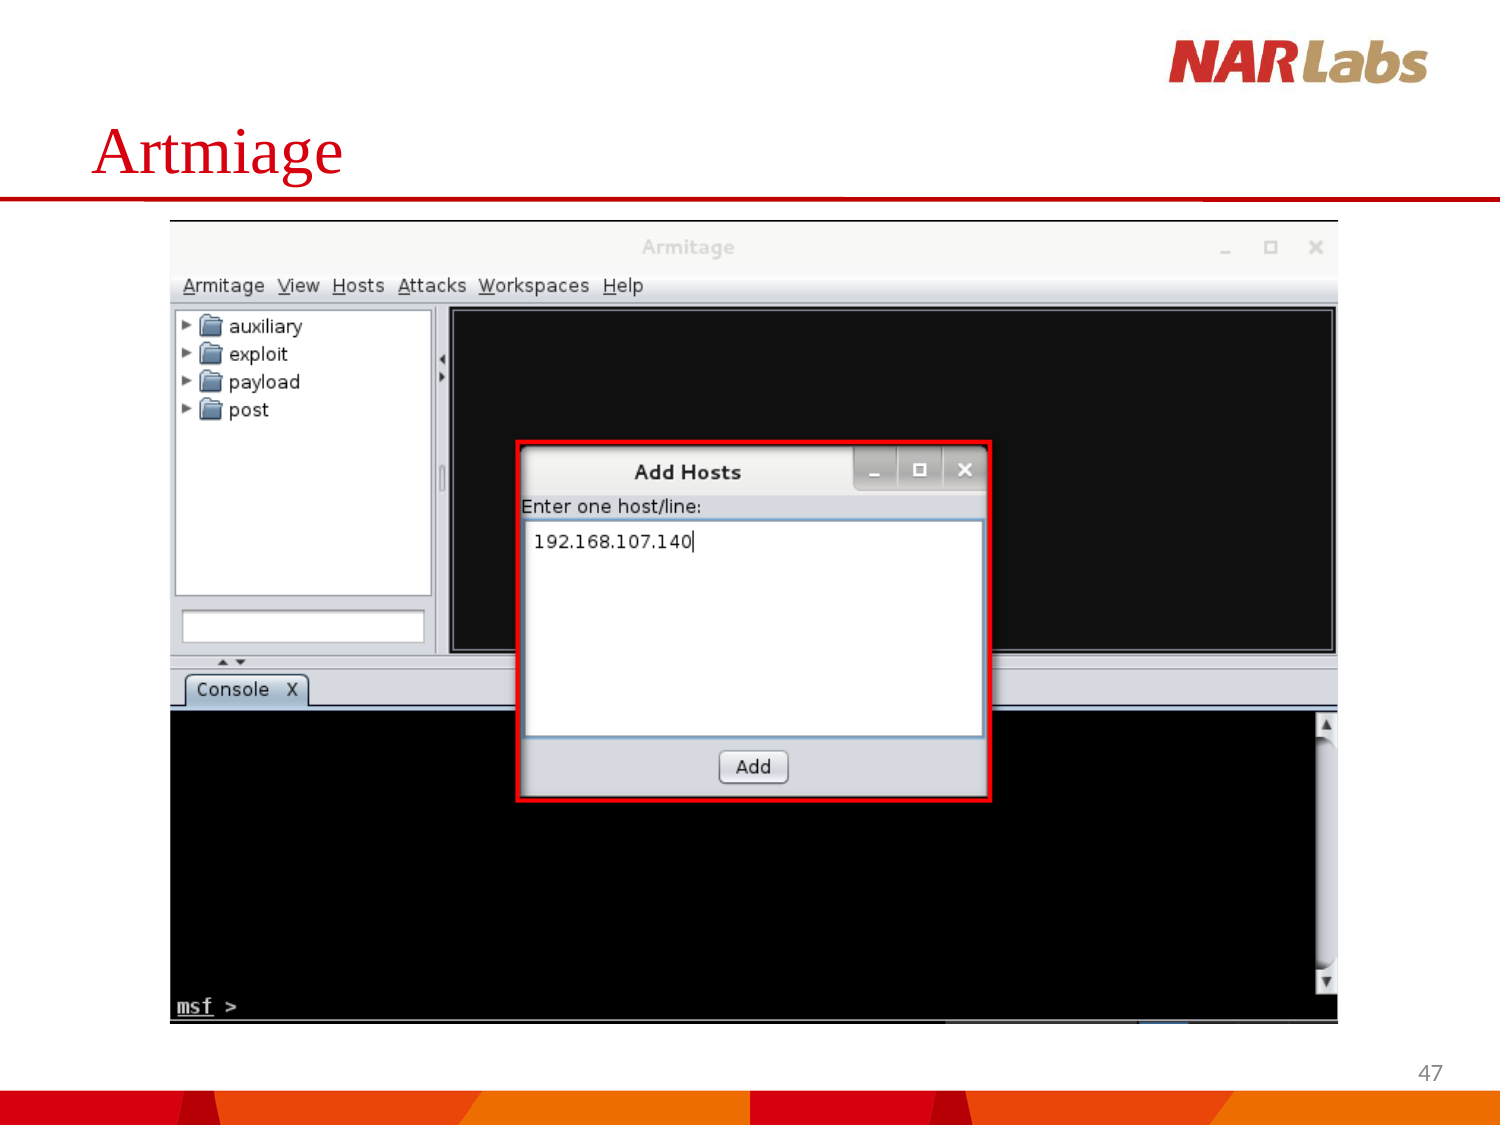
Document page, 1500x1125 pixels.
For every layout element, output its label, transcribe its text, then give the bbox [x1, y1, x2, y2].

text_box 46 [1414, 1056, 1448, 1090]
text_box [170, 220, 1338, 1023]
title Artmiage [89, 107, 1411, 189]
